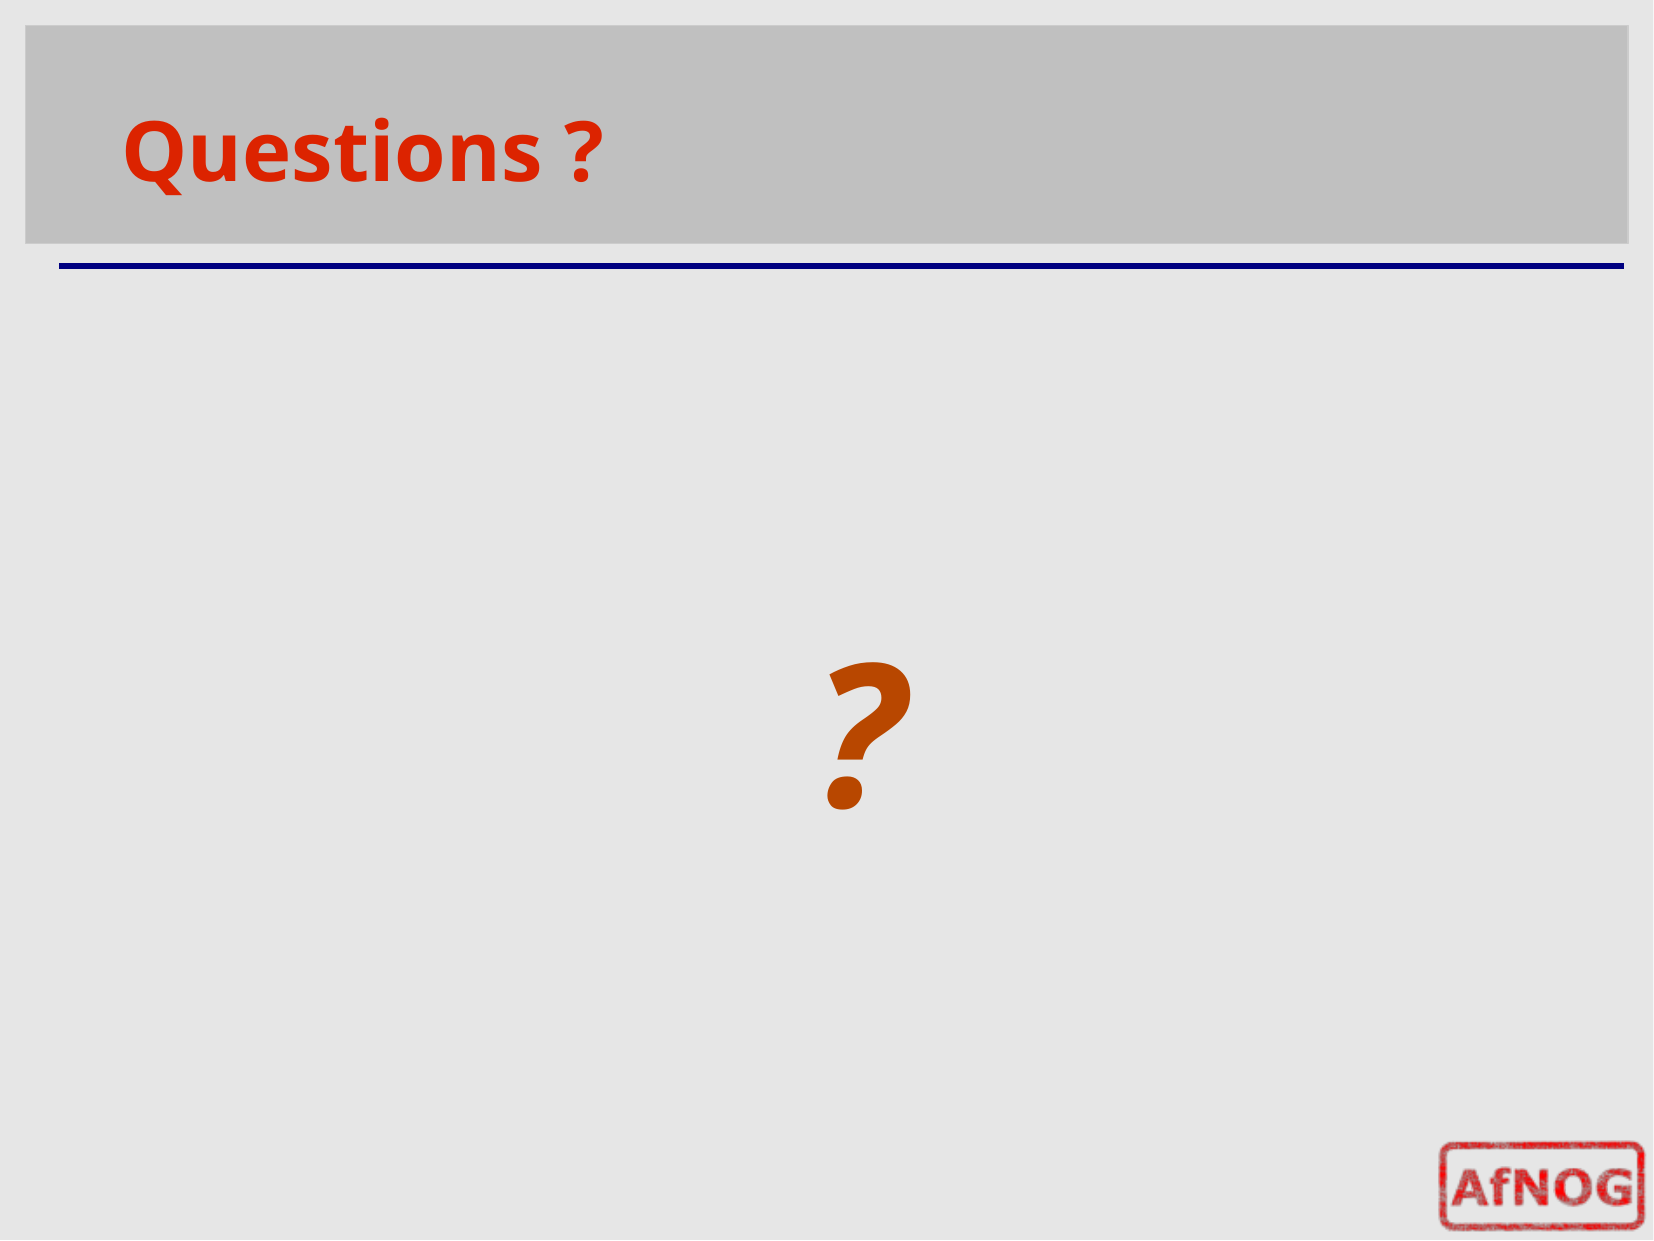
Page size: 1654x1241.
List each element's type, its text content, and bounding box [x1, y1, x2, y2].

title Questions ? [121, 46, 1534, 254]
picture [1437, 1139, 1648, 1235]
subtitle ? [121, 322, 1561, 1133]
